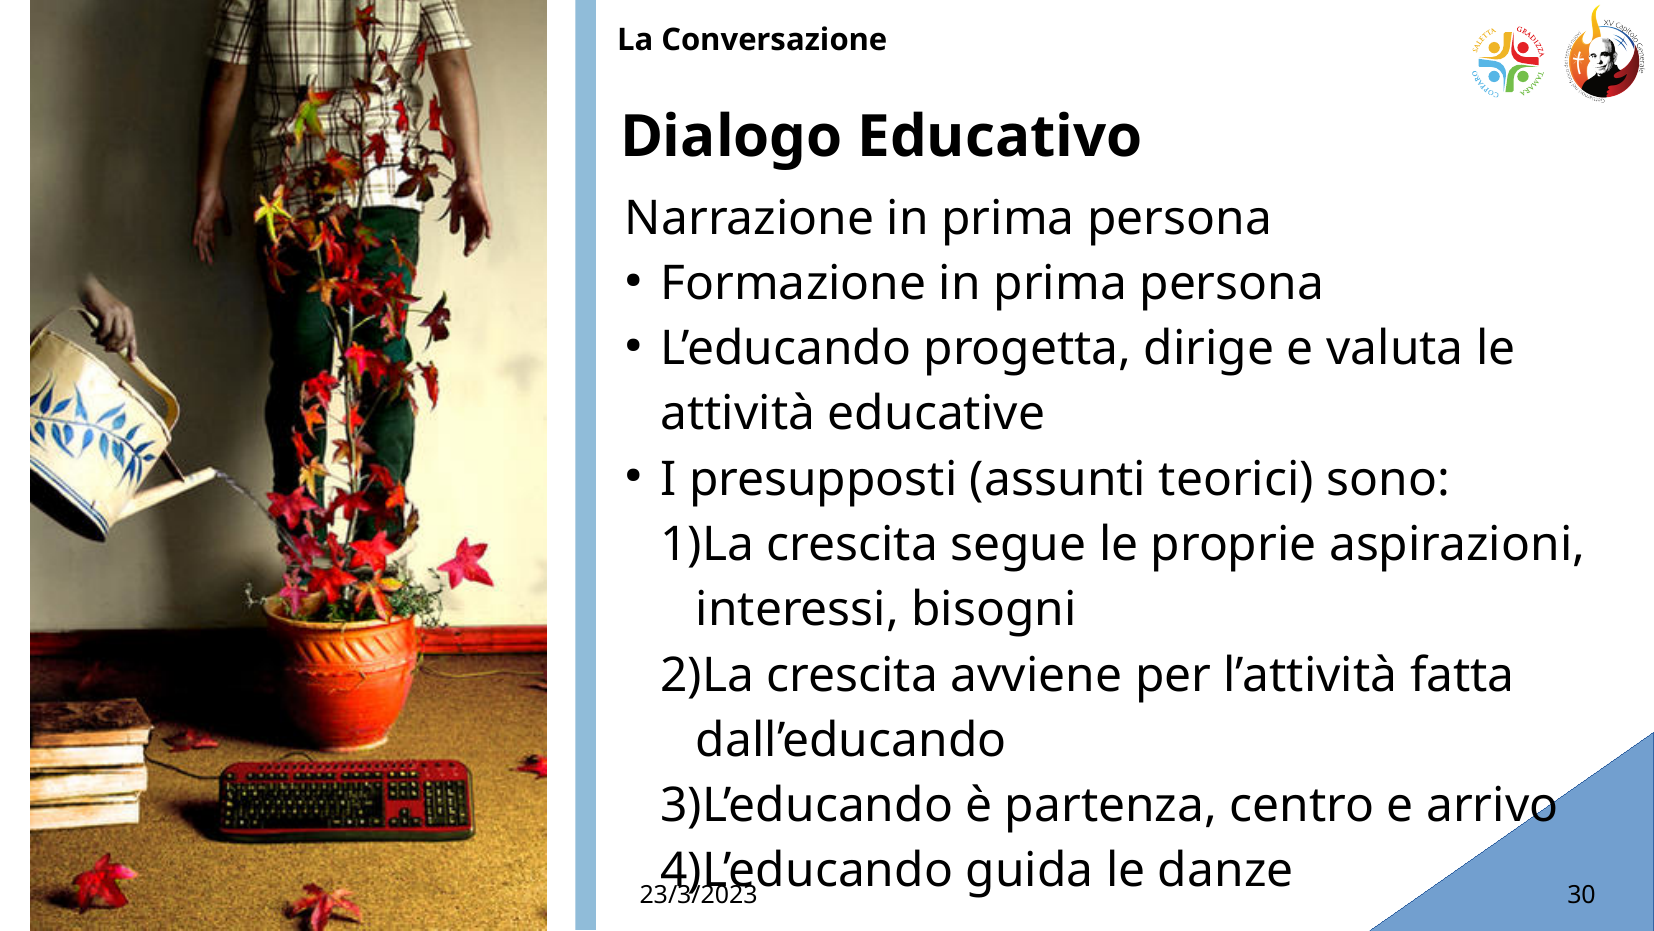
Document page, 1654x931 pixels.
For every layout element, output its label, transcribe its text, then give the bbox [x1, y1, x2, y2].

text_box La Conversazione [602, 9, 1335, 63]
picture [30, 0, 547, 931]
picture [1563, 4, 1646, 103]
subtitle Narrazione in prima persona Formazione in prima persona L’educando progetta, dirige e valuta le attività educative I presupposti (assunti teorici) sono: La crescita segue le proprie aspirazioni, interessi, bisogni La crescita avviene per l’attività fatta dall’educando L’educando è partenza, centro e arrivo L’educando guida le danze [624, 183, 1602, 886]
title Dialogo Educativo [620, 106, 1617, 178]
